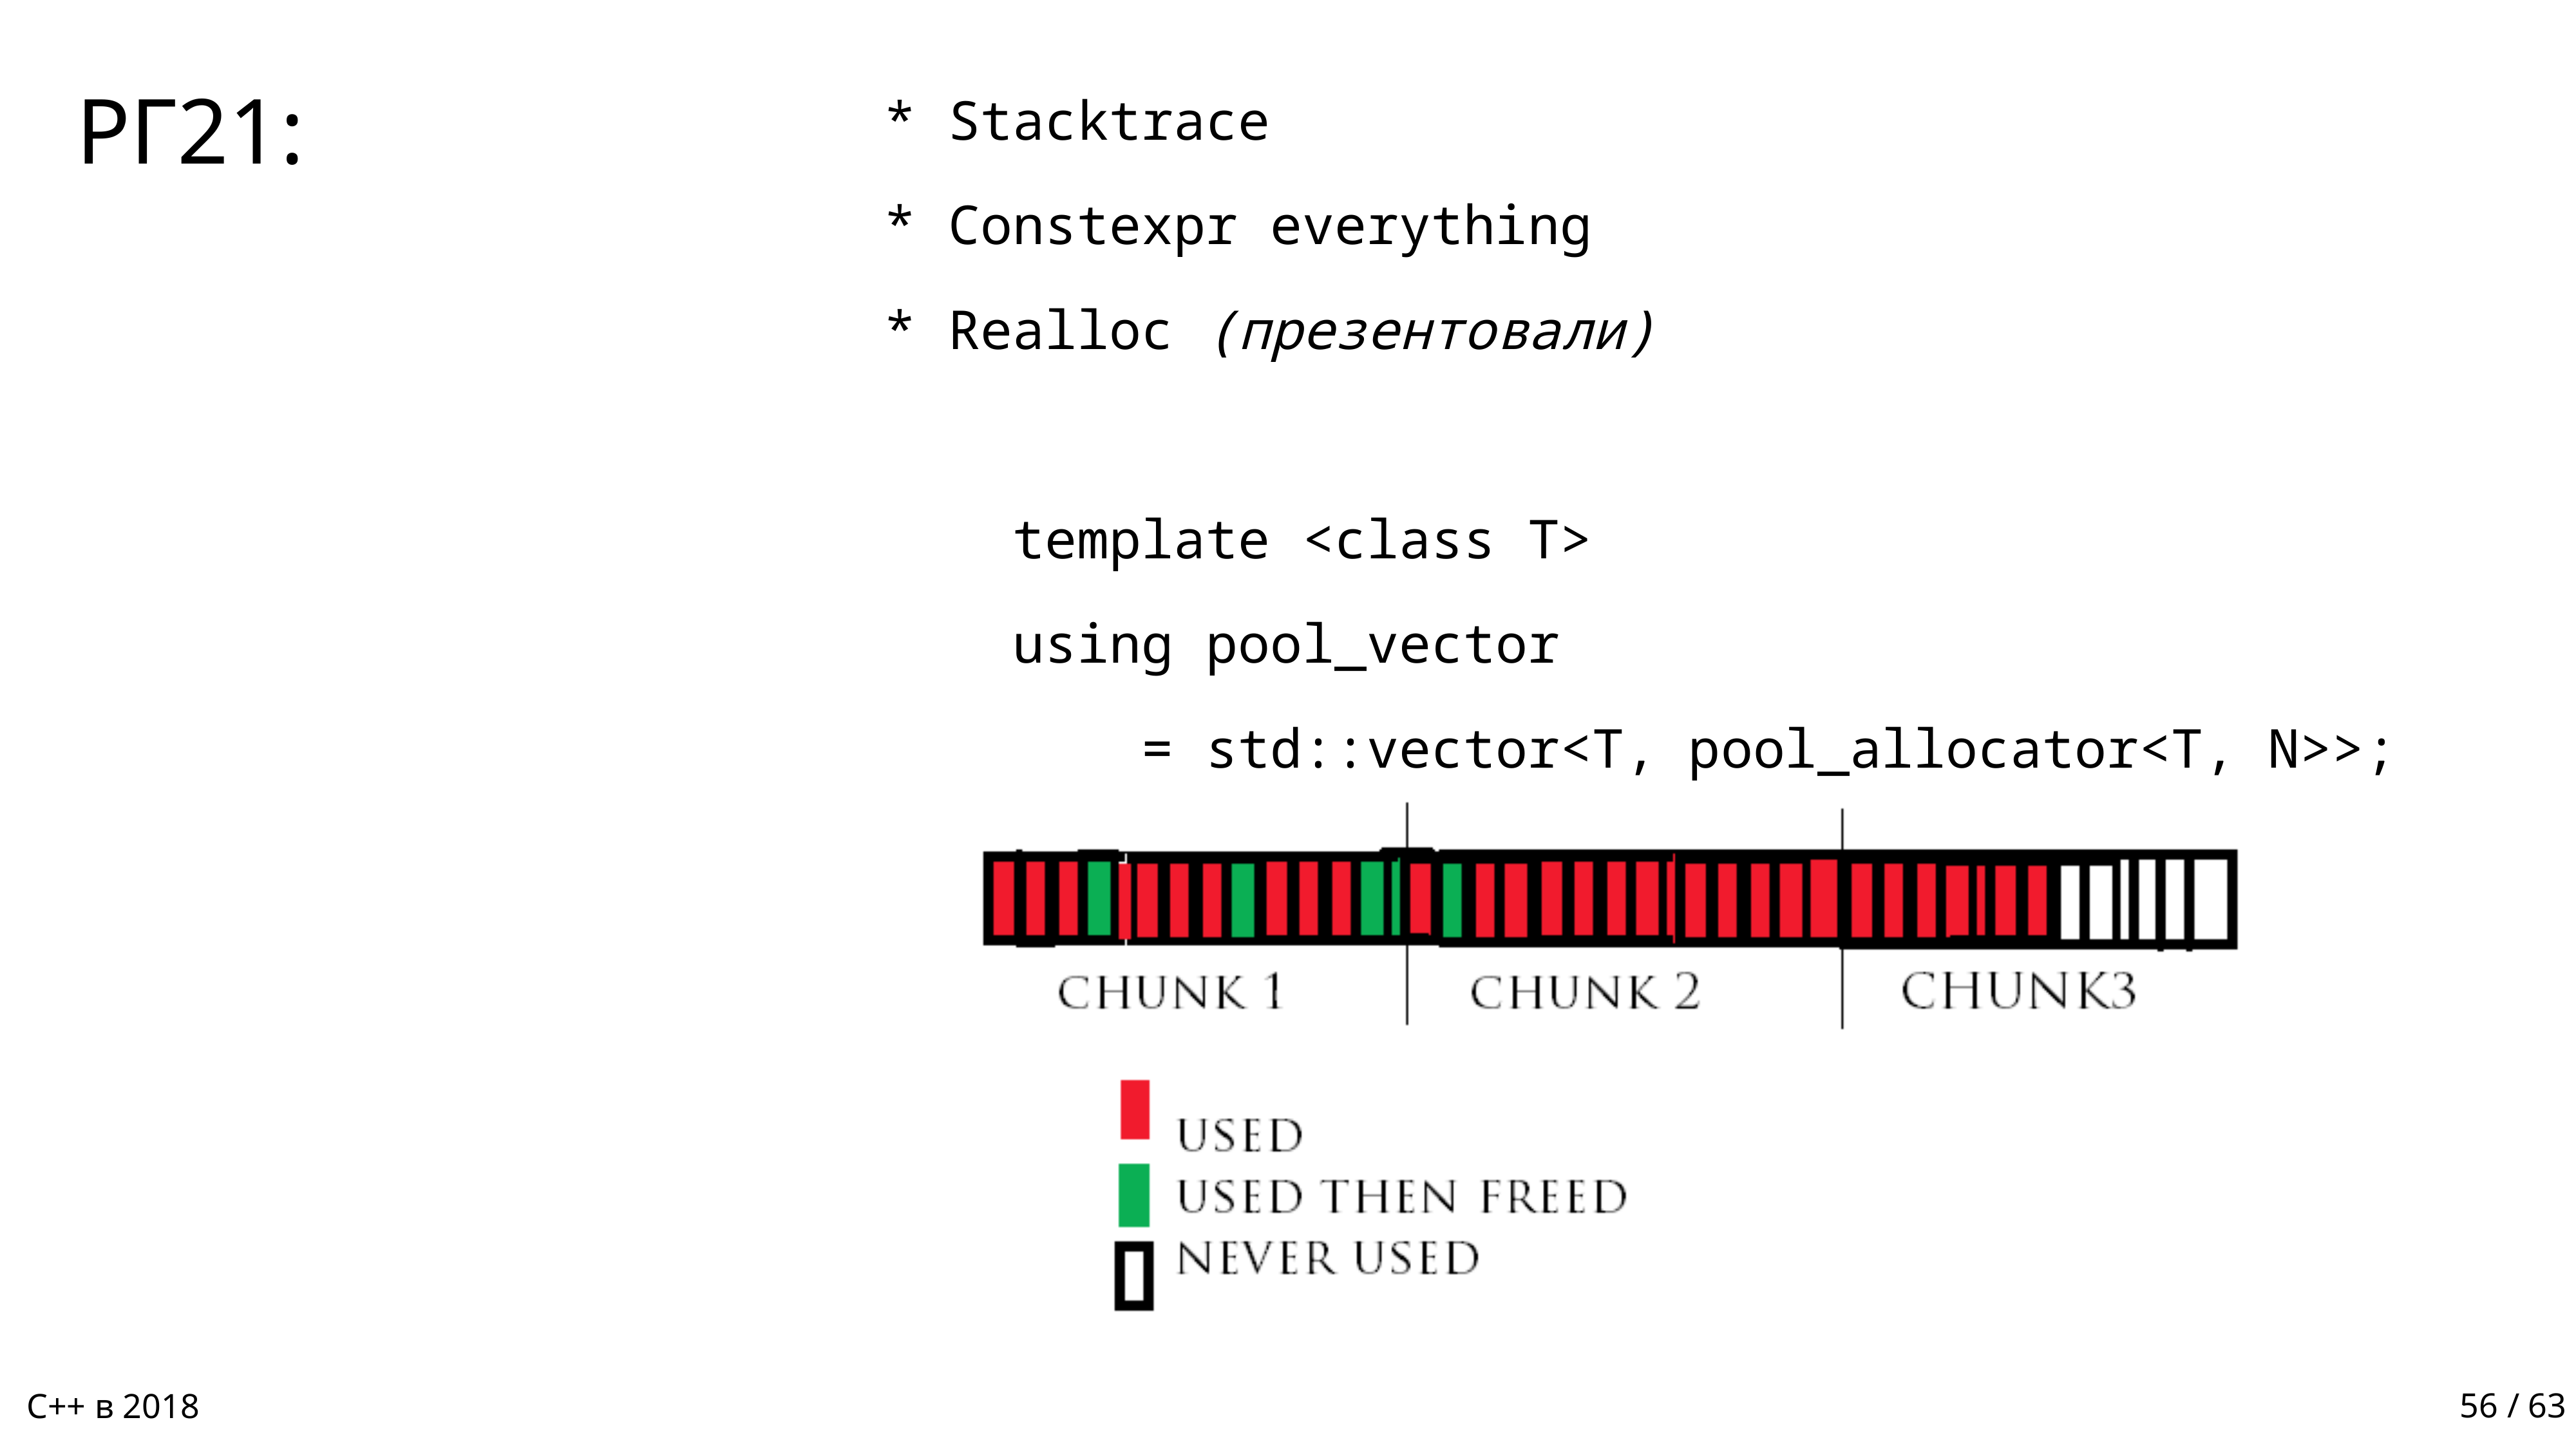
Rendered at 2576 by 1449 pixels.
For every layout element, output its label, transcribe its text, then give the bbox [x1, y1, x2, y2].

list * Stacktrace * Constexpr everything * Realloc (презентовали) template <class T> using pool_vector = std::vector<T, pool_allocator<T, N>>; [875, 81, 2460, 1249]
picture [974, 801, 2265, 1379]
title РГ21: [66, 81, 802, 486]
list <number> / 63 [1479, 1376, 2576, 1431]
list C++ в 2018 [17, 1376, 1114, 1431]
